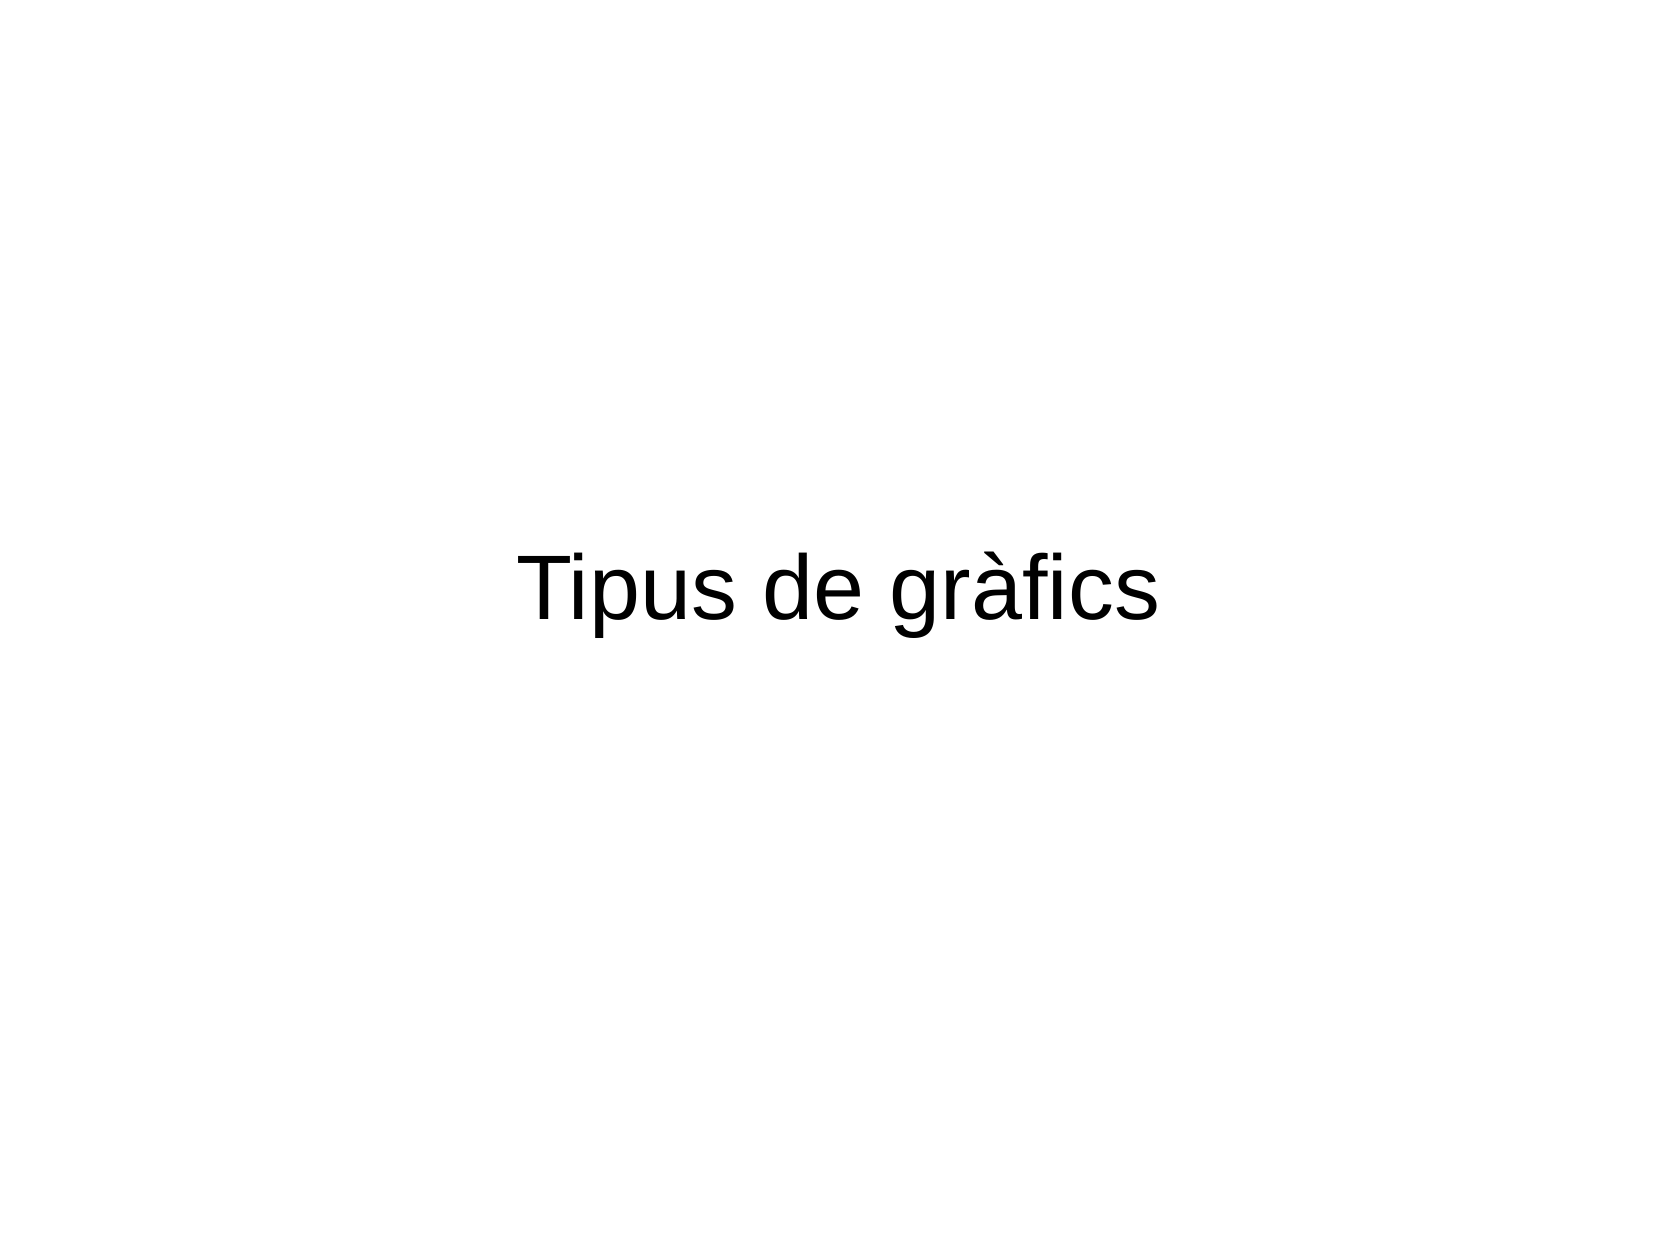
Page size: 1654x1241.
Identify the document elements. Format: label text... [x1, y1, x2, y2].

title Tipus de gràfics [94, 484, 1583, 692]
